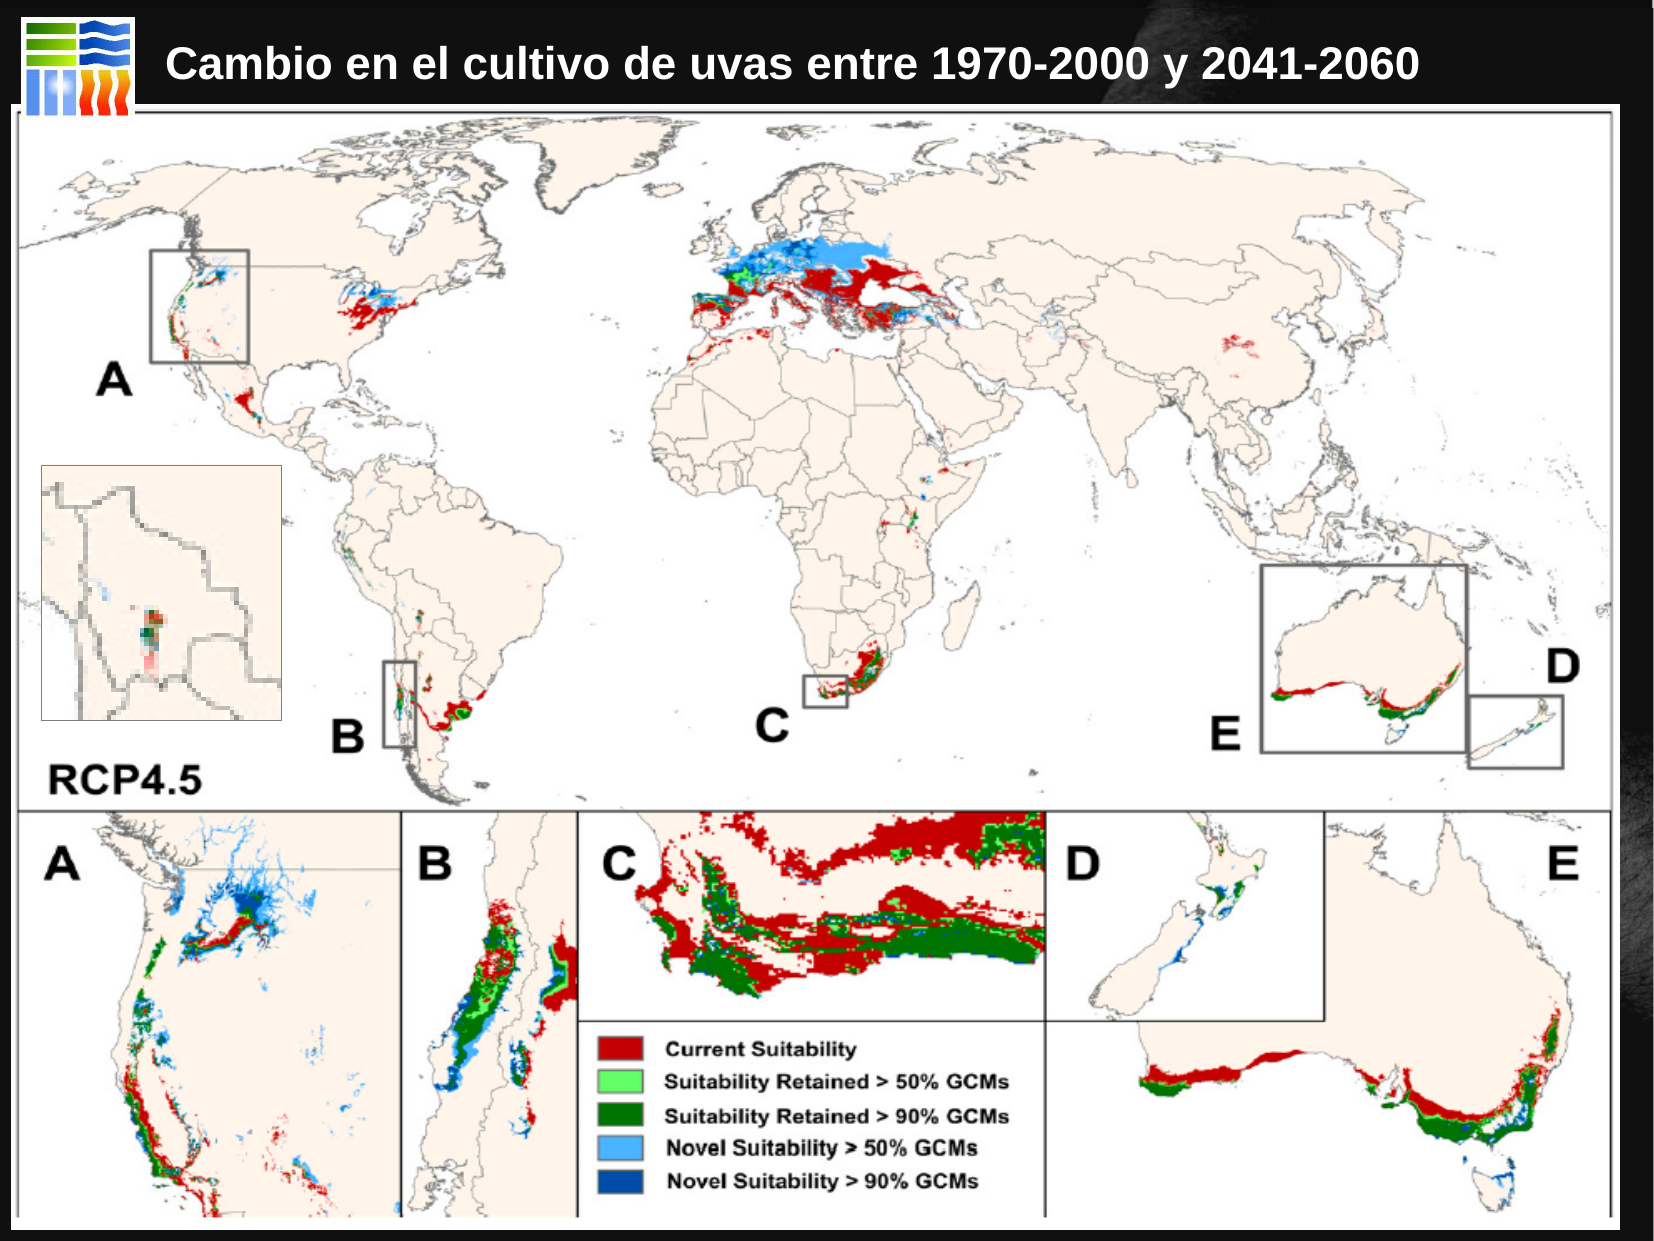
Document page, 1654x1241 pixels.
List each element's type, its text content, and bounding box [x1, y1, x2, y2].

text_box Cambio en el cultivo de uvas entre 1970-2000 y 2041-2060 [165, 30, 1606, 97]
picture [0, 0, 1654, 1241]
